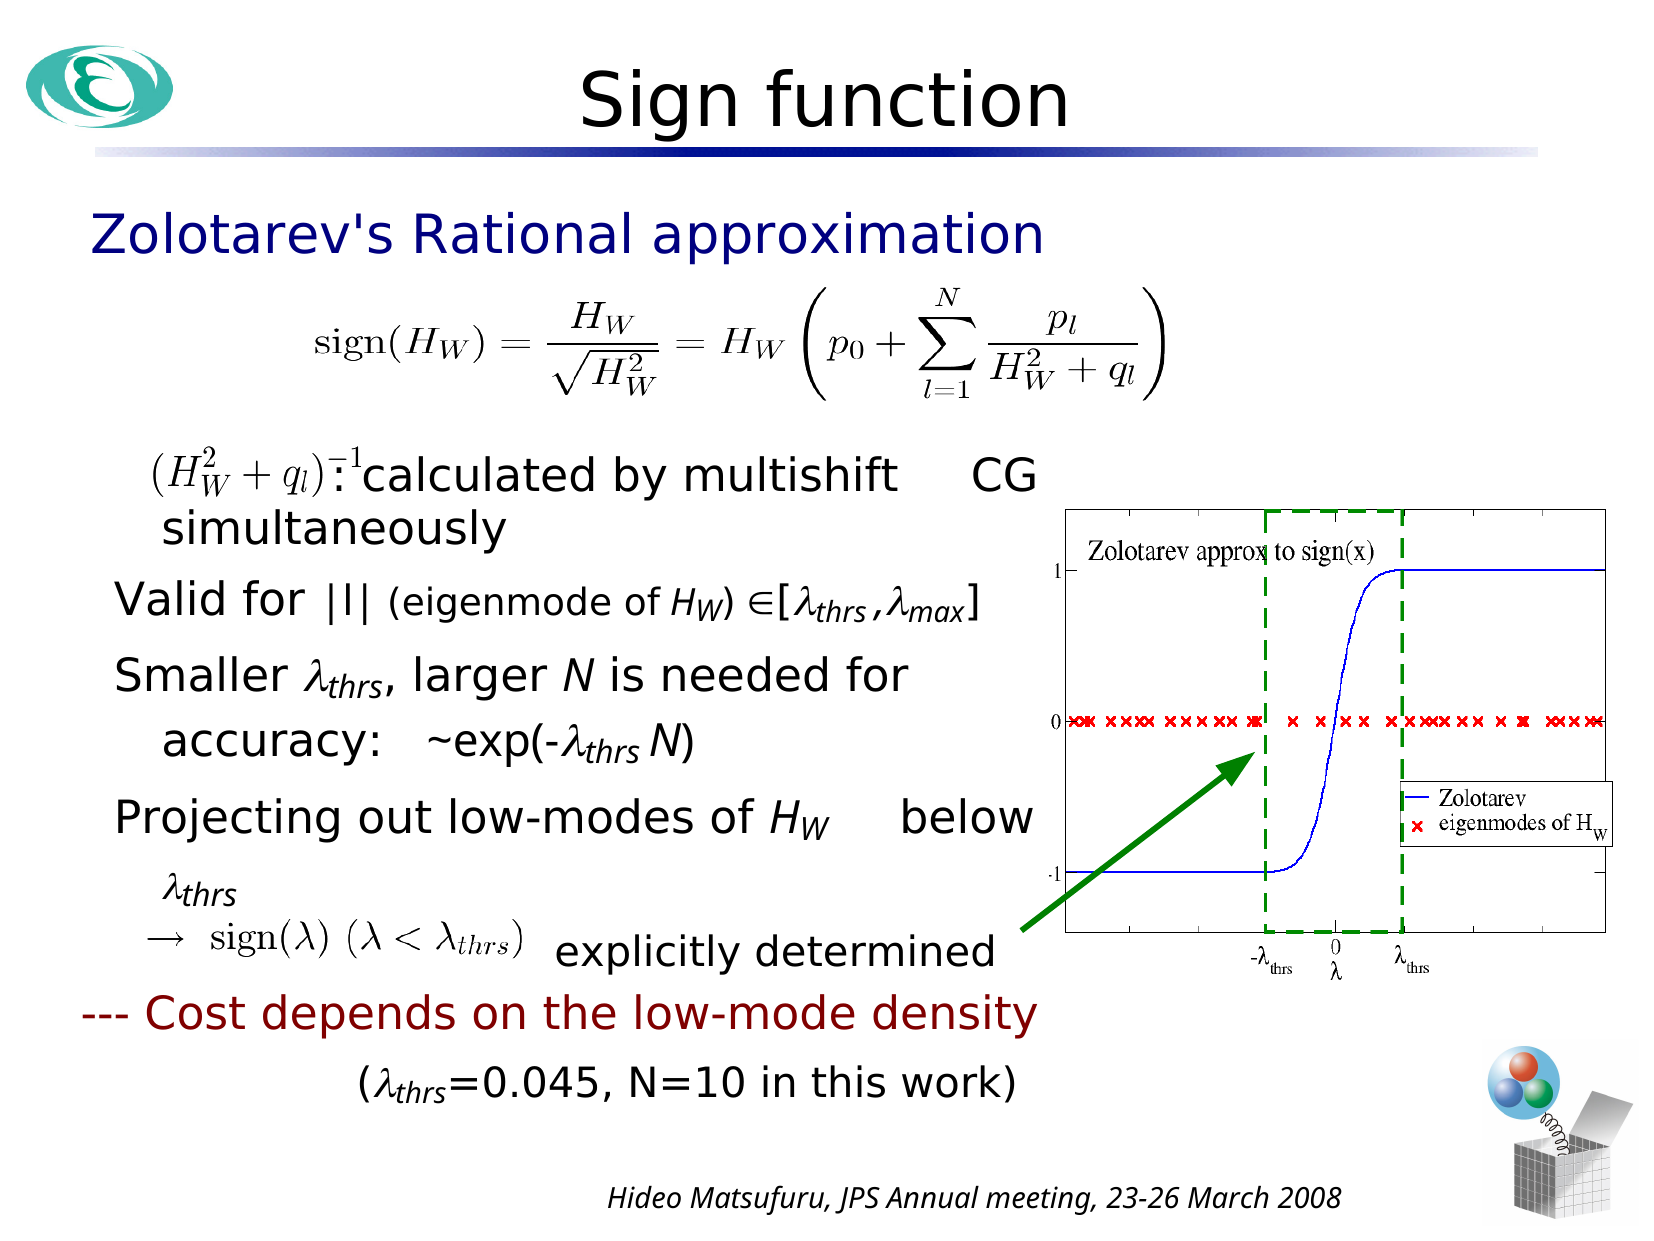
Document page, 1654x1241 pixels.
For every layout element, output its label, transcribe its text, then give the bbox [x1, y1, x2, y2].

text_box Zolotarev's Rational approximation [90, 203, 1048, 267]
picture [95, 147, 1538, 157]
picture [20, 37, 179, 136]
list : calculated by multishift CG simultaneously Valid for |l| (eigenmode of HW) [lthrs ,lmax] Smaller lthrs, larger N is needed for accuracy: ~exp(-lthrs N) Projecting out low-modes of HW below lthrs explicitly determined --- Cost depends on the low-mode density (lthrs=0.045, N=10 in this work) [19, 448, 1042, 1125]
picture [147, 919, 522, 959]
picture [153, 446, 361, 499]
picture [1482, 1039, 1639, 1226]
picture [1049, 500, 1617, 985]
picture [315, 287, 1165, 401]
title Sign function [201, 47, 1450, 154]
